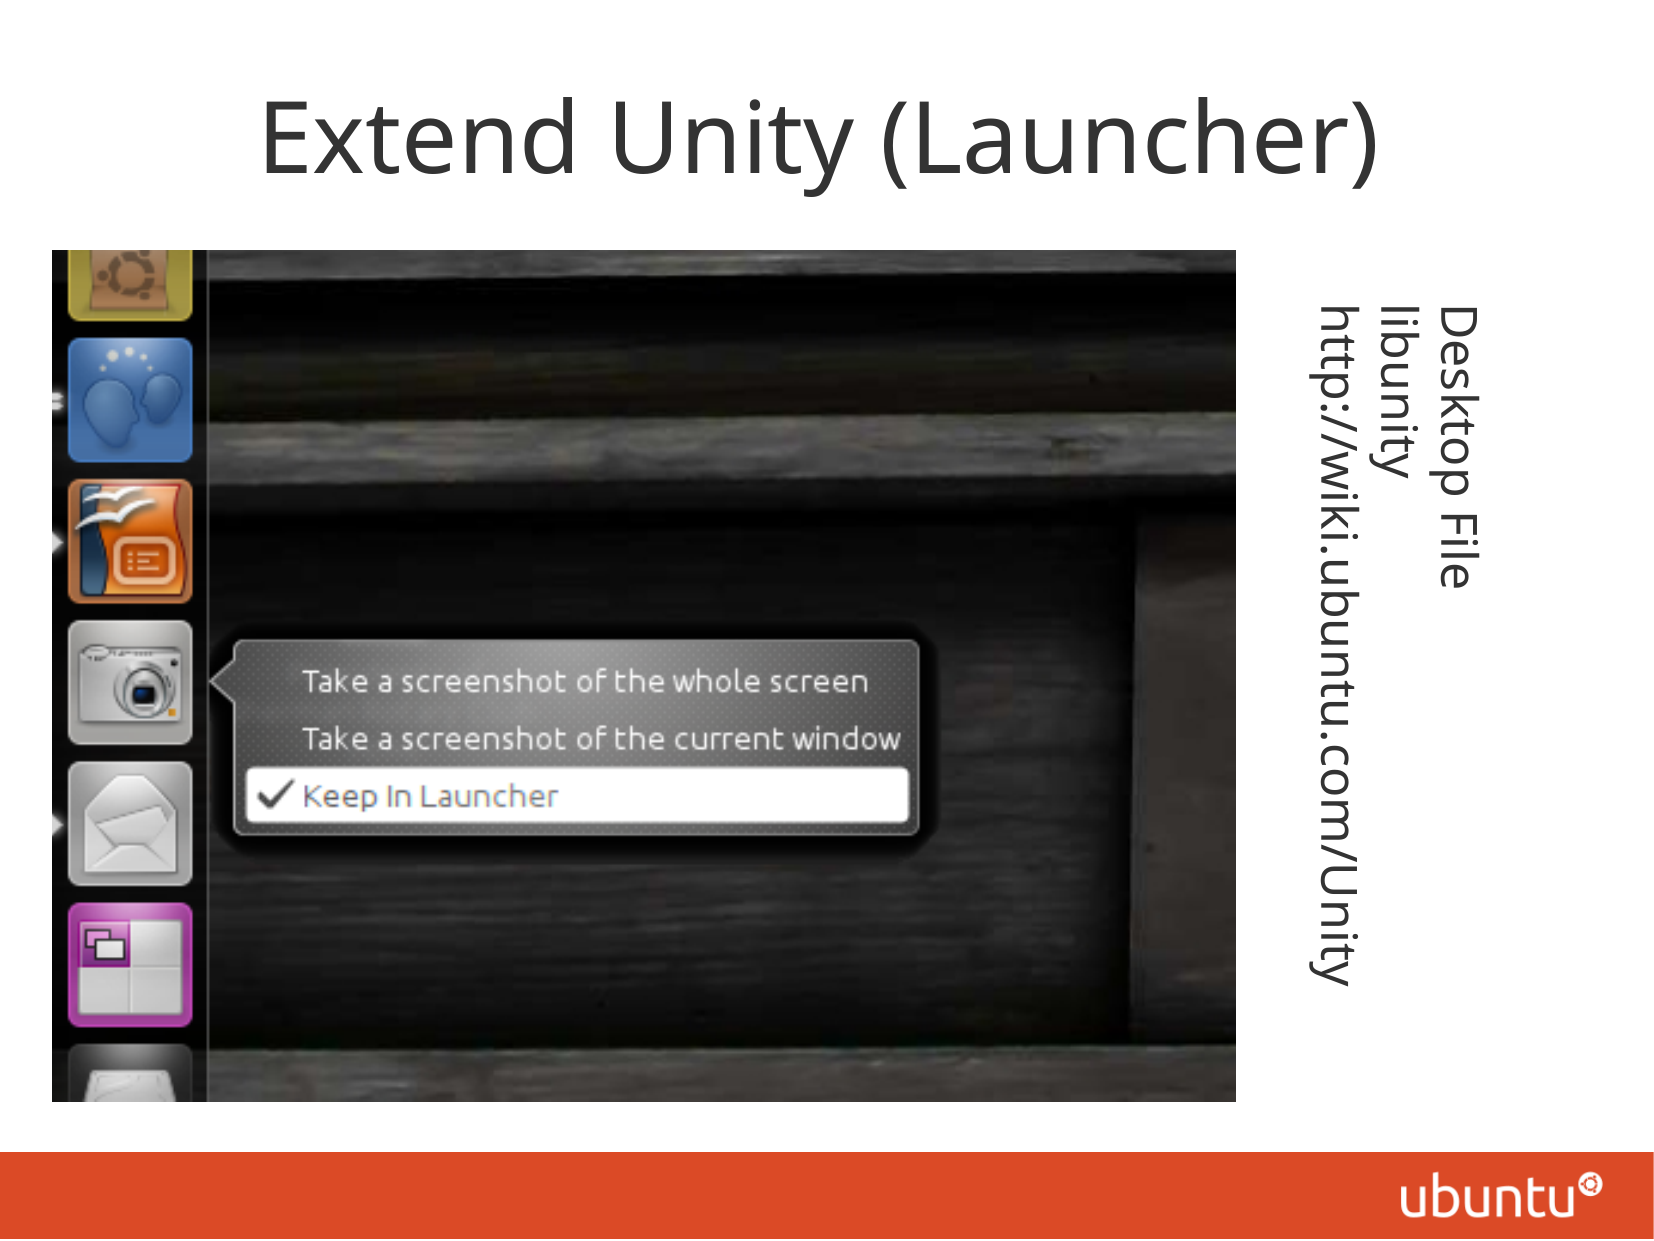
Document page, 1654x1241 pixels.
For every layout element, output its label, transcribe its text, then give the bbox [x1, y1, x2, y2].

picture [52, 250, 1236, 1102]
title Extend Unity (Launcher) [49, 52, 1589, 231]
picture [0, 1152, 1654, 1239]
text_box Desktop File libunity http://wiki.ubuntu.com/Unity [1235, 288, 1568, 1063]
